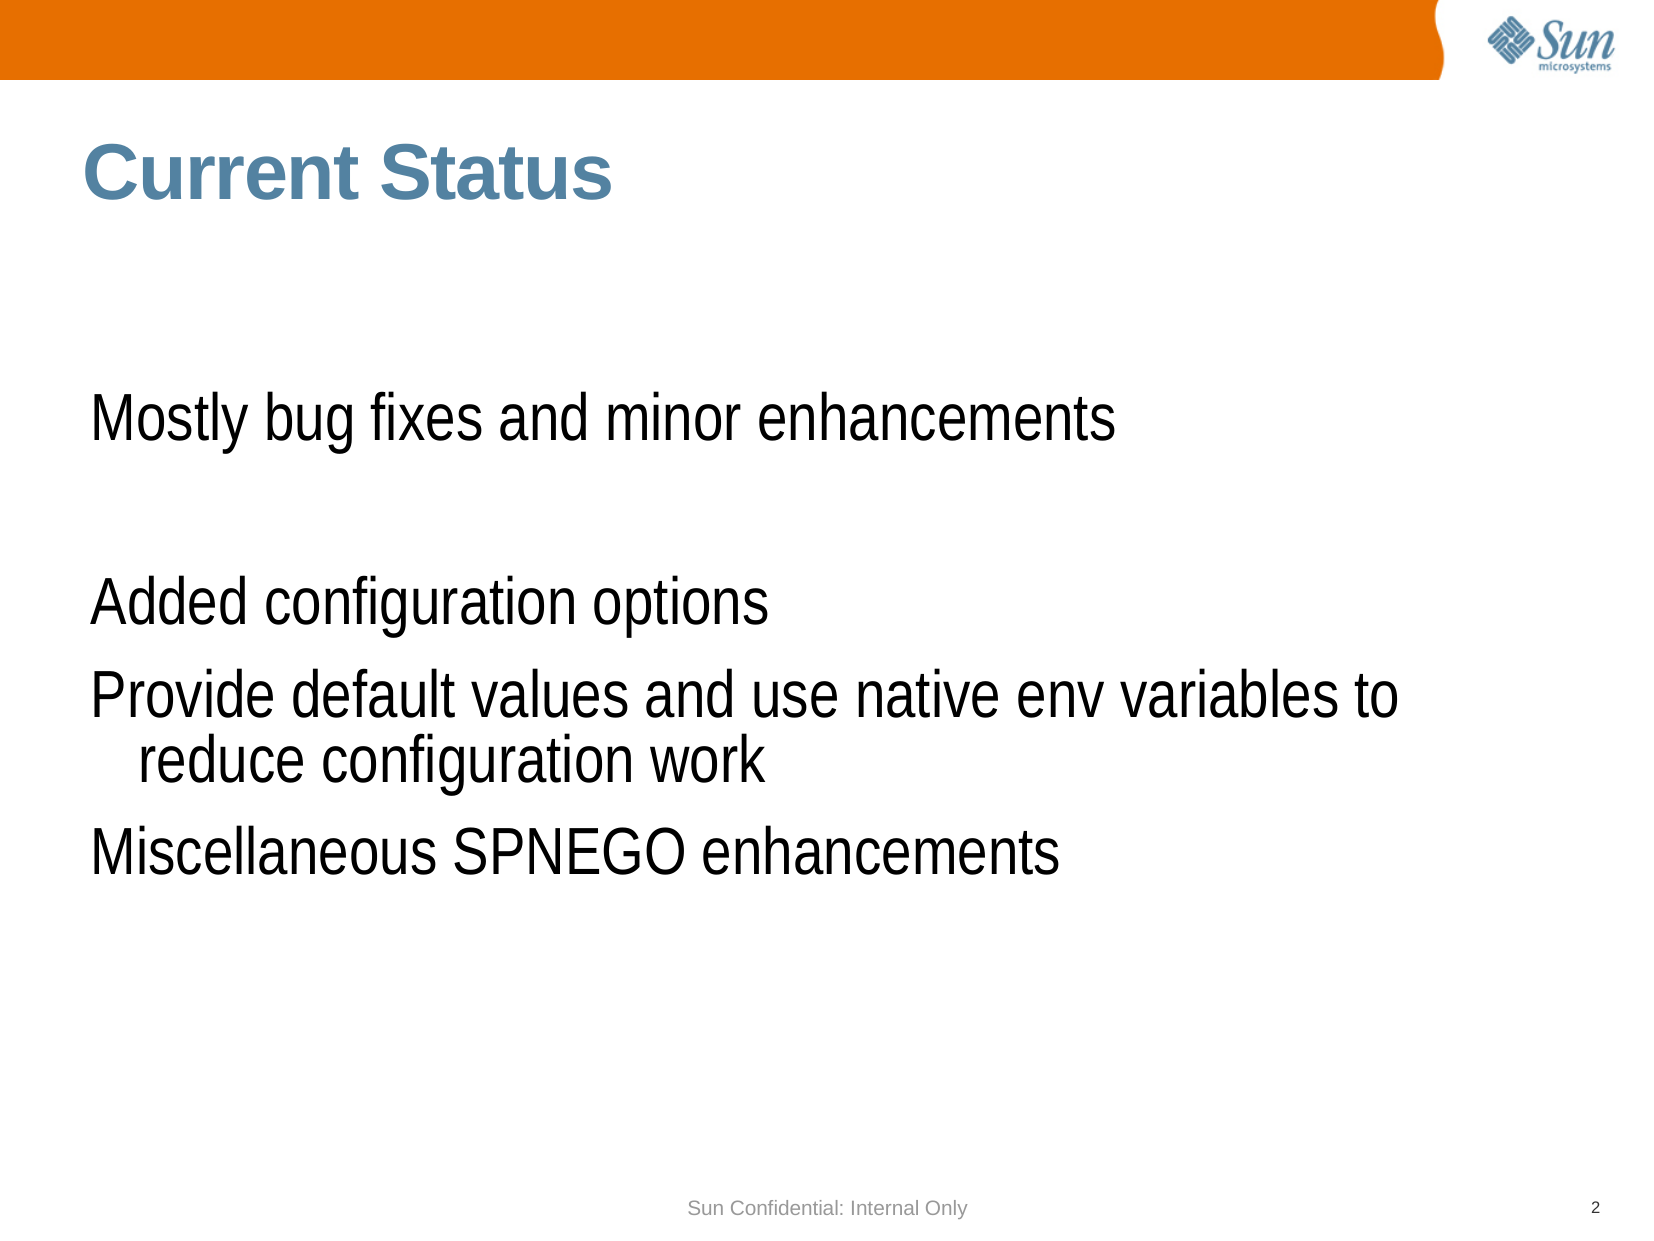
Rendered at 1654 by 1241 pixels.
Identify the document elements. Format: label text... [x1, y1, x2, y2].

picture [0, 0, 1654, 80]
title Current Status [82, 135, 1585, 225]
list Mostly bug fixes and minor enhancements Added configuration options Provide default values and use native env variables to reduce configuration work Miscellaneous SPNEGO enhancements [71, 284, 1545, 973]
